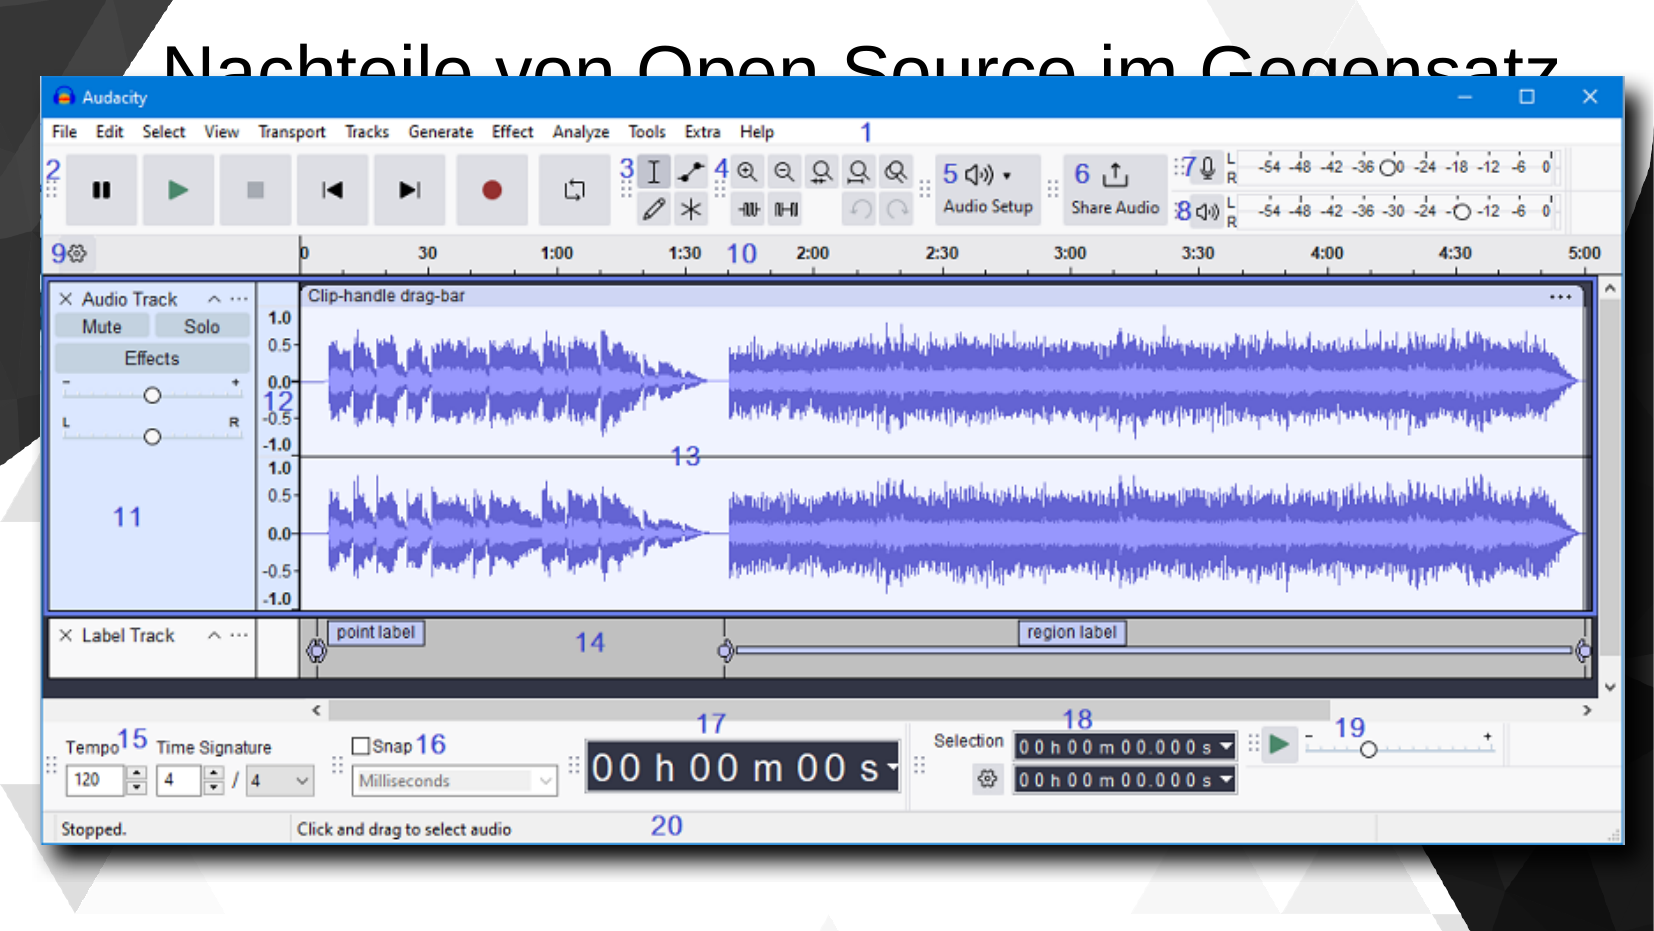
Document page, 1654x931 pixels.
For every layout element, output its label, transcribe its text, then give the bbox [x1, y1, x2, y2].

title Nachteile von Open Source im Gegensatz zu Properitärer Software [118, 30, 1607, 73]
picture [0, 0, 1654, 931]
